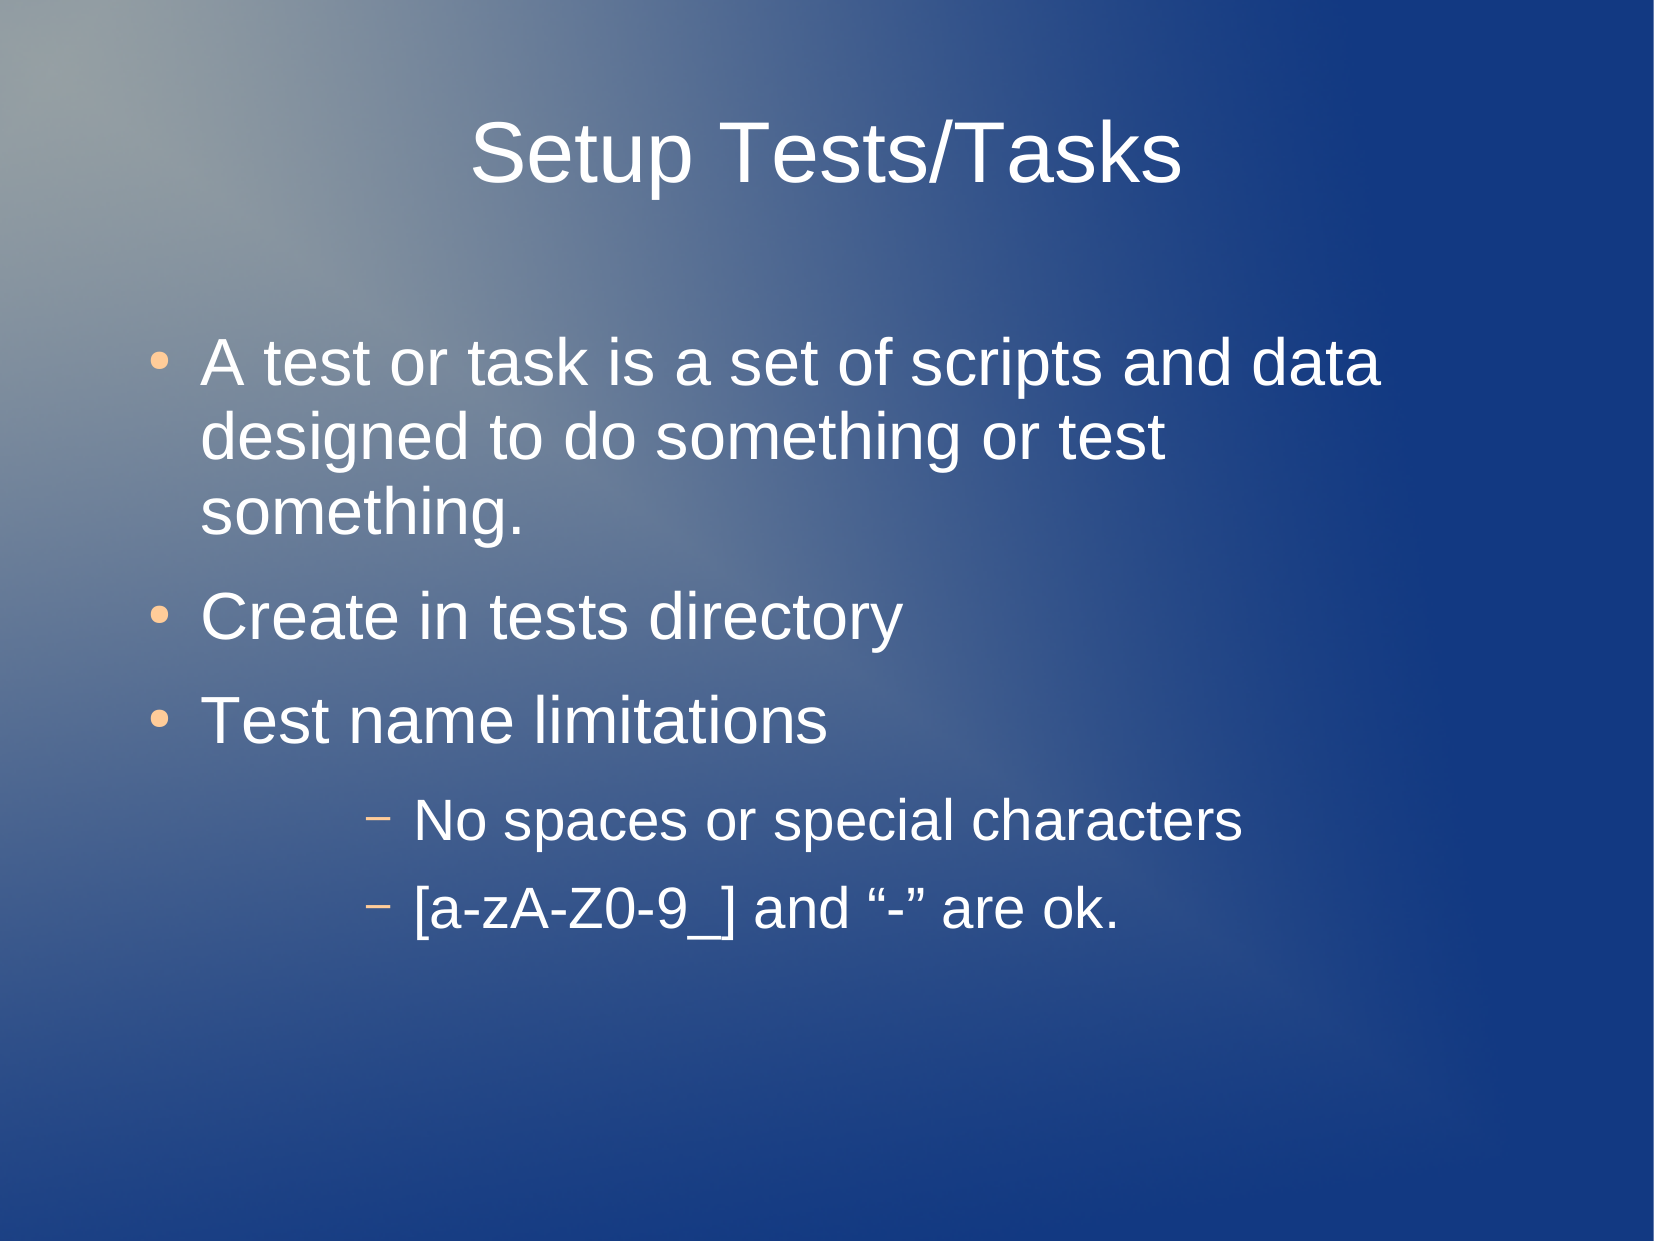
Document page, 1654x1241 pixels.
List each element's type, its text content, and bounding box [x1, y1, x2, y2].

title Setup Tests/Tasks [82, 49, 1571, 257]
list A test or task is a set of scripts and data designed to do something or test something. Create in tests directory Test name limitations No spaces or special characters [a-zA-Z0-9_] and “-” are ok. [129, 324, 1489, 1045]
picture [0, 0, 1654, 1241]
